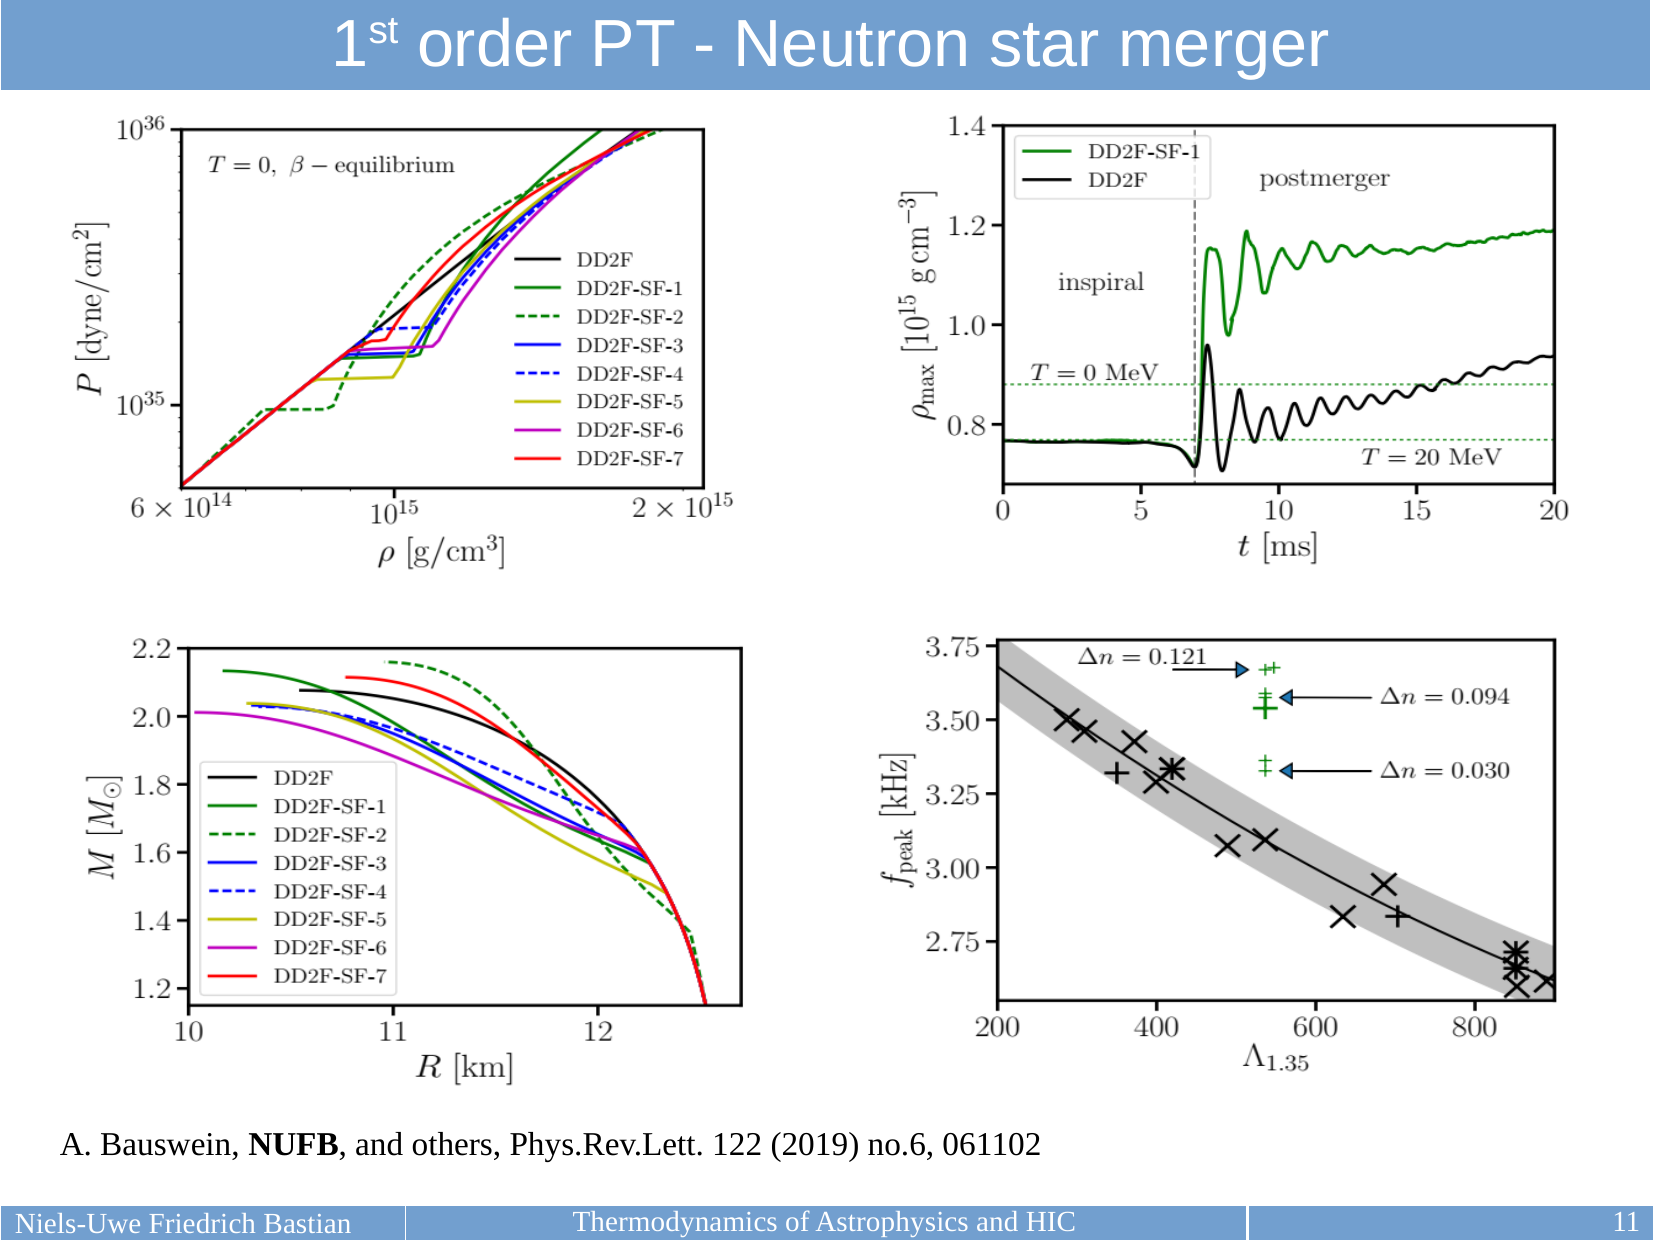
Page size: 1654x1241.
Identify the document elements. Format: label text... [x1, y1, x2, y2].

text_box A. Bauswein, NUFB, and others, Phys.Rev.Lett. 122 (2019) no.6, 061102 [45, 1118, 1058, 1171]
picture [868, 630, 1568, 1087]
picture [875, 108, 1572, 571]
title 1st order PT - Neutron star merger [86, 4, 1576, 83]
picture [60, 620, 757, 1091]
picture [60, 111, 742, 574]
